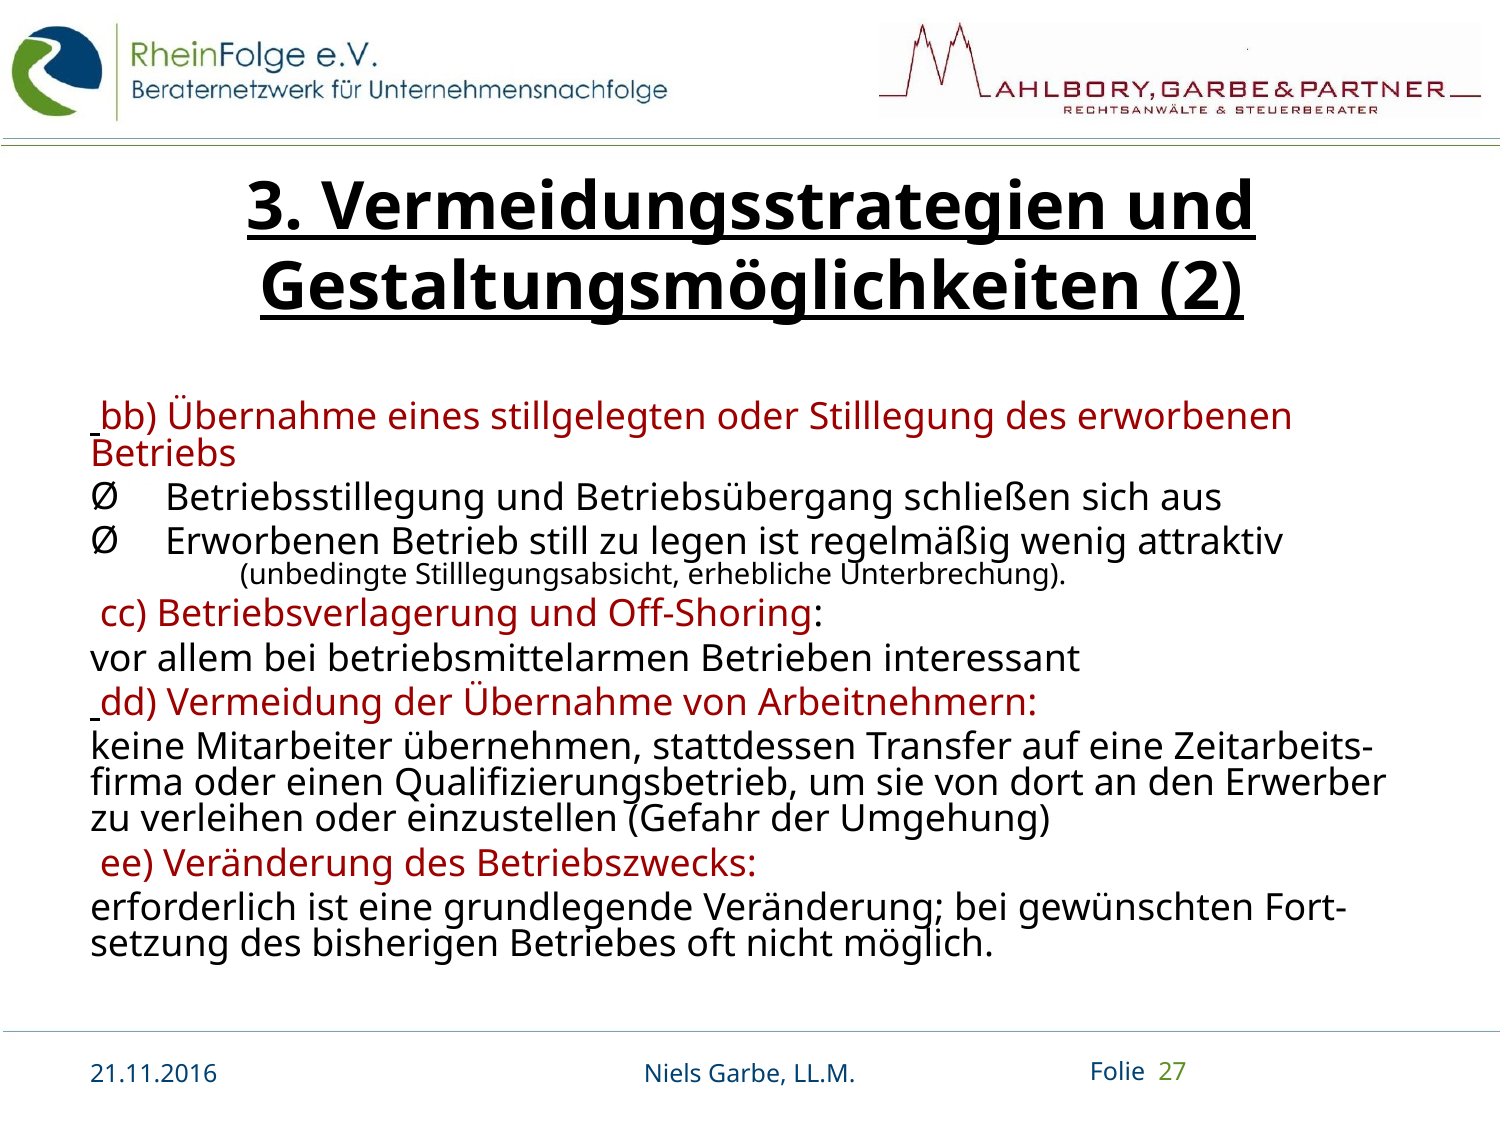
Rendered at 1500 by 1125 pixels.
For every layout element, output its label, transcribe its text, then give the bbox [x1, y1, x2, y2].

list bb) Übernahme eines stillgelegten oder Stilllegung des erworbenen Betriebs Betriebsstillegung und Betriebsübergang schließen sich aus Erworbenen Betrieb still zu legen ist regelmäßig wenig attraktiv (unbedingte Stilllegungsabsicht, erhebliche Unterbrechung). cc) Betriebsverlagerung und Off-Shoring: vor allem bei betriebsmittelarmen Betrieben interessant dd) Vermeidung der Übernahme von Arbeitnehmern: keine Mitarbeiter übernehmen, stattdessen Transfer auf eine Zeitarbeits-firma oder einen Qualifizierungsbetrieb, um sie von dort an den Erwerber zu verleihen oder einzustellen (Gefahr der Umgehung) ee) Veränderung des Betriebszwecks: erforderlich ist eine grundlegende Veränderung; bei gewünschten Fort-setzung des bisherigen Betriebes oft nicht möglich. [75, 393, 1426, 1103]
title 3. Vermeidungsstrategien und Gestaltungsmöglichkeiten (2) [76, 149, 1427, 337]
